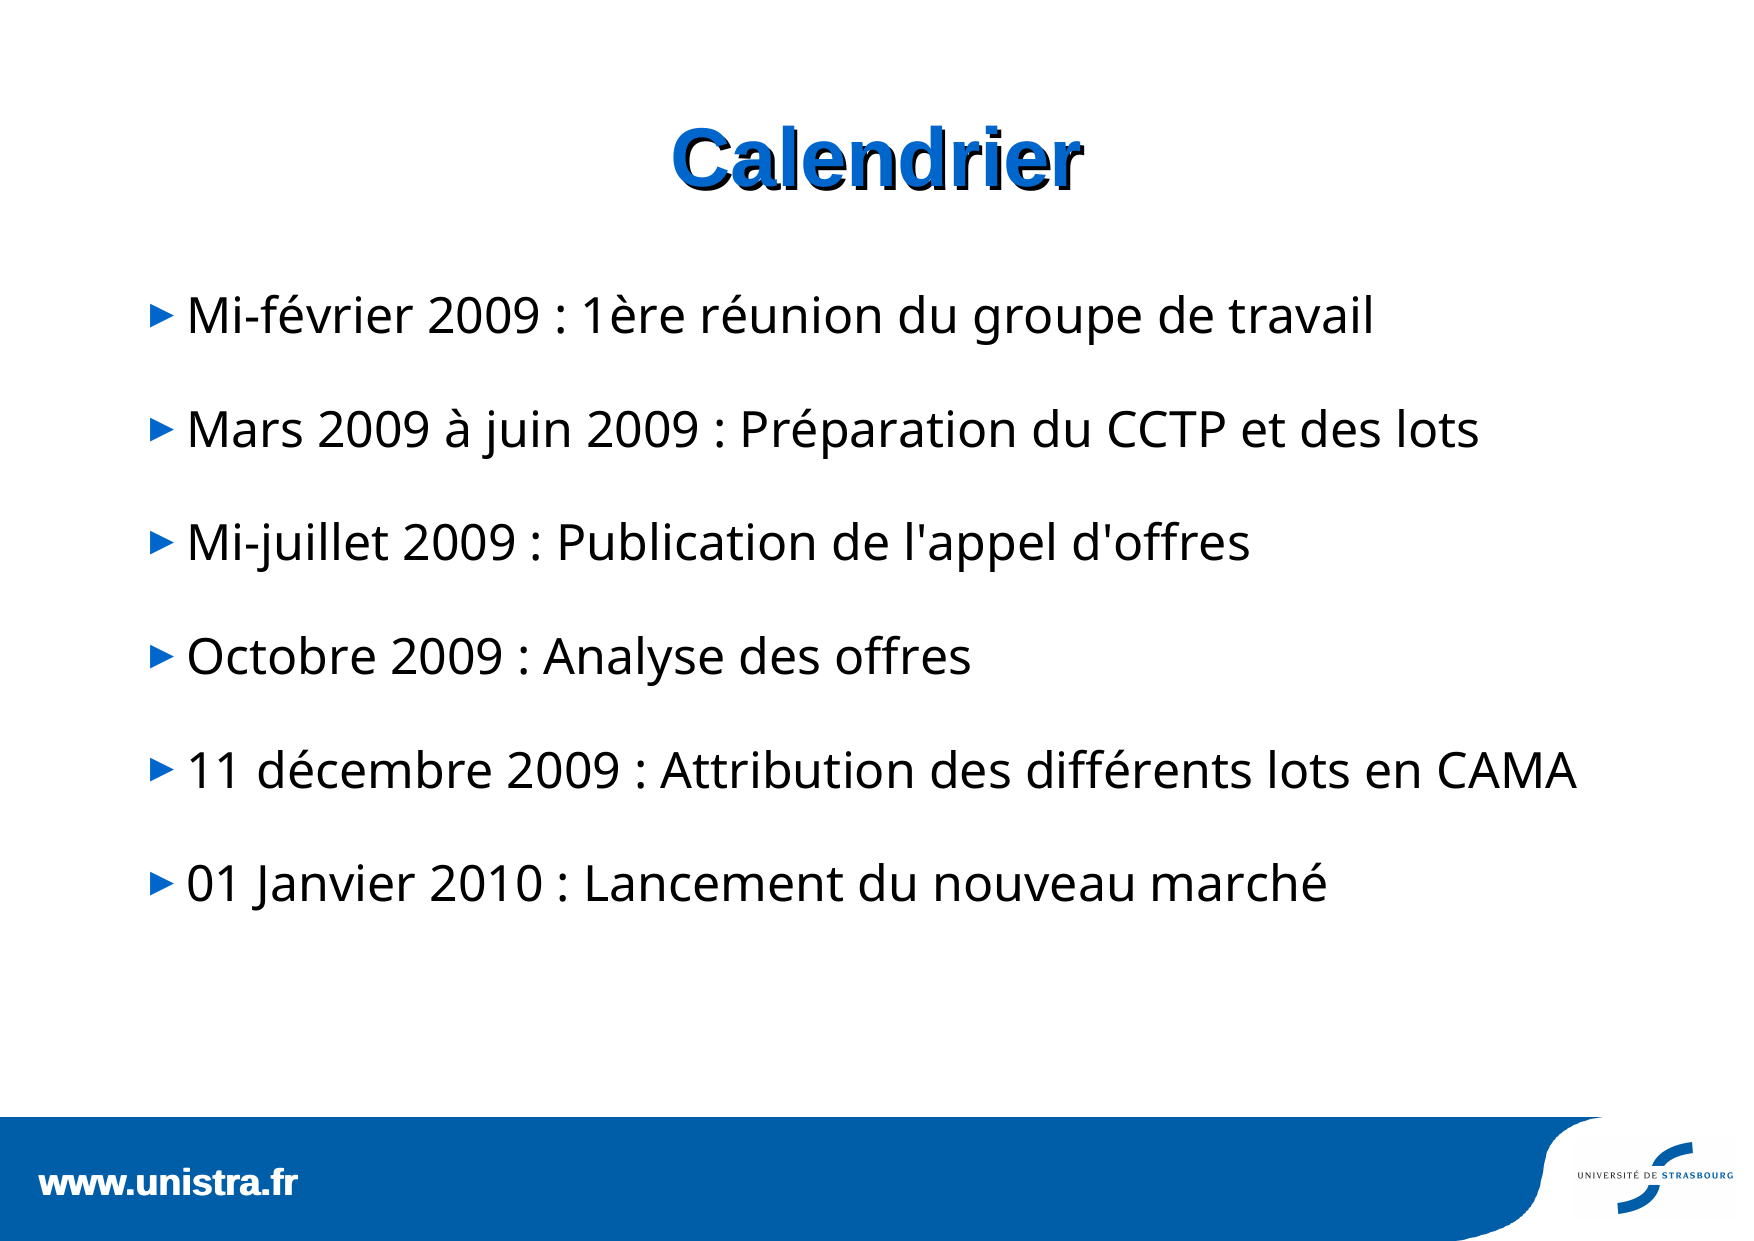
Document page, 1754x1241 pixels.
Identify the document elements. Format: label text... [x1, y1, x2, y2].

list Mi-février 2009 : 1ère réunion du groupe de travail Mars 2009 à juin 2009 : Préparation du CCTP et des lots Mi-juillet 2009 : Publication de l'appel d'offres Octobre 2009 : Analyse des offres 11 décembre 2009 : Attribution des différents lots en CAMA 01 Janvier 2010 : Lancement du nouveau marché [88, 203, 1654, 1063]
picture [0, 1115, 1737, 1241]
title Calendrier [87, 49, 1666, 257]
